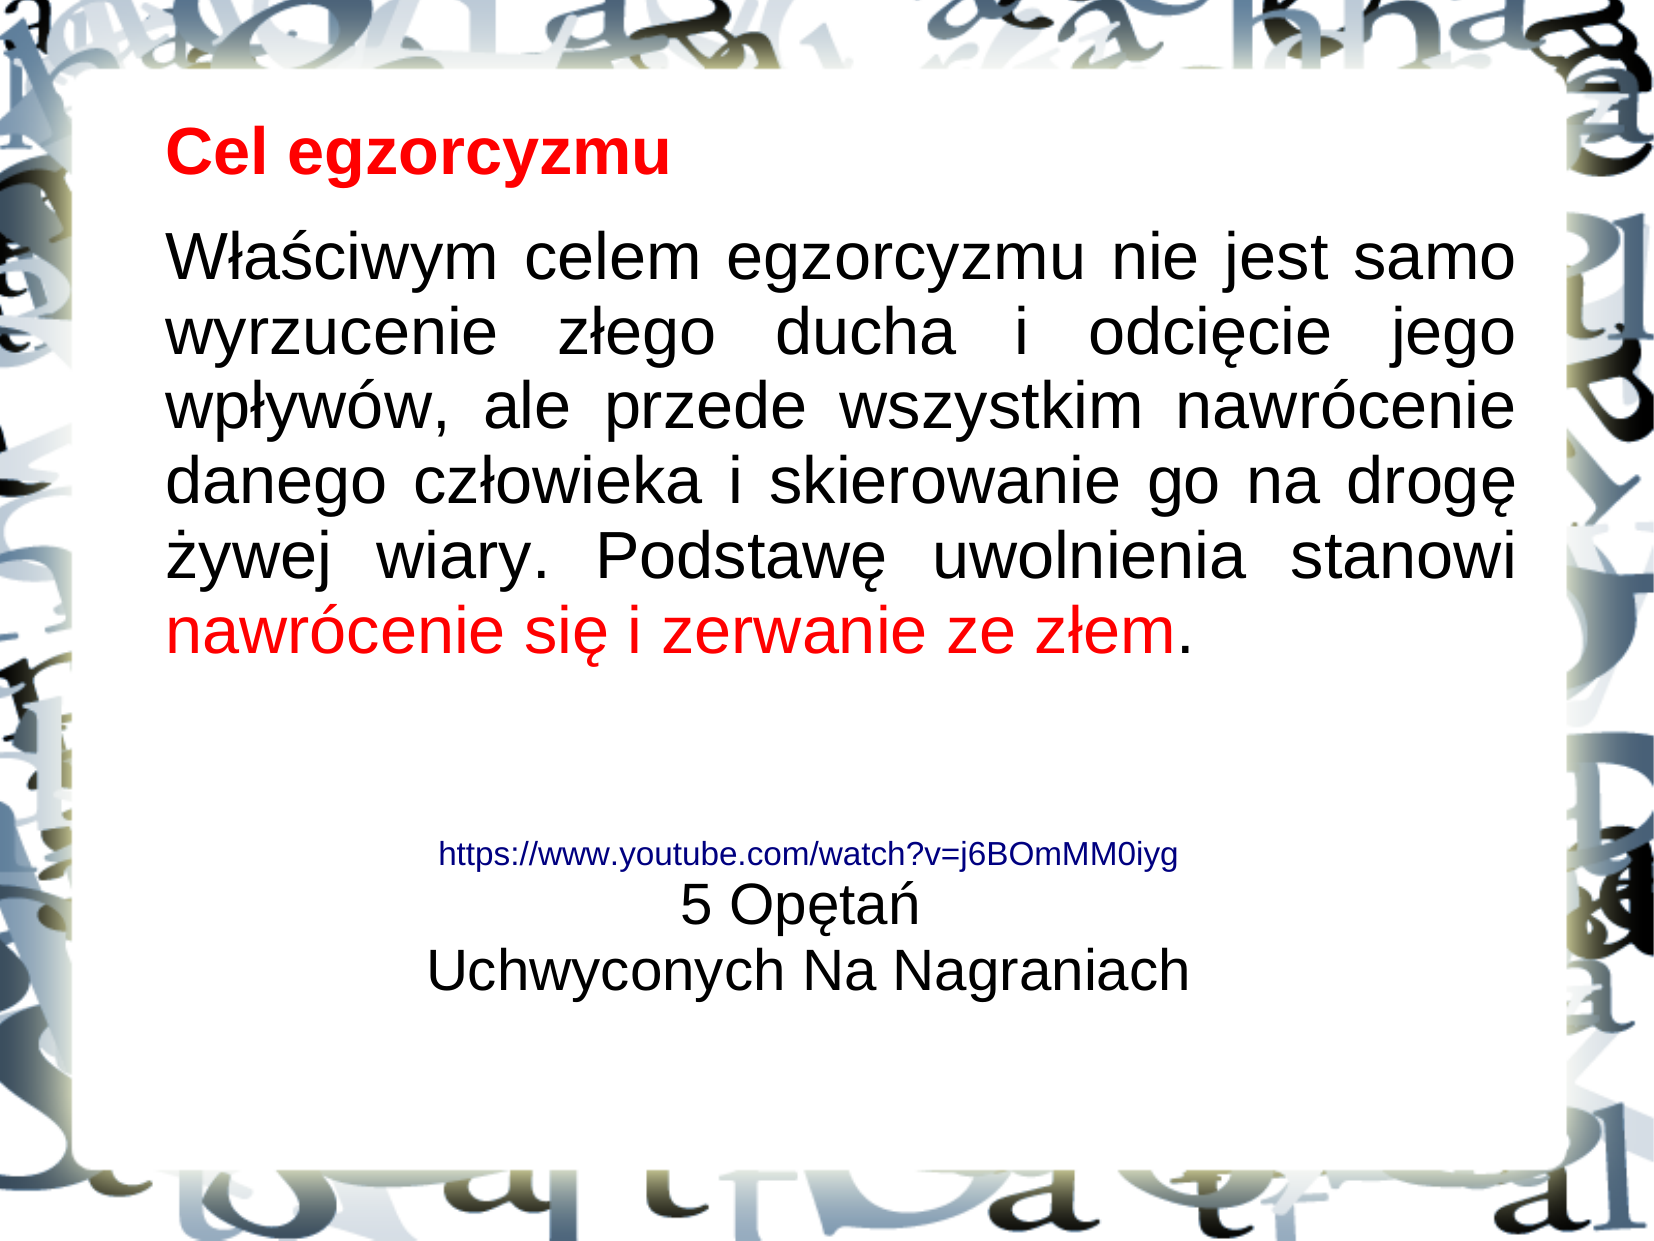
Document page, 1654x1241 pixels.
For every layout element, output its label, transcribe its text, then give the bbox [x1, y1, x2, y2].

list Cel egzorcyzmu Właściwym celem egzorcyzmu nie jest samo wyrzucenie złego ducha i odcięcie jego wpływów, ale przede wszystkim nawrócenie danego człowieka i skierowanie go na drogę żywej wiary. Podstawę uwolnienia stanowi nawrócenie się i zerwanie ze złem. [94, 114, 1518, 697]
picture [0, 0, 1654, 1241]
title https://www.youtube.com/watch?v=j6BOmMM0iyg 5 Opętań Uchwyconych Na Nagraniach [236, 835, 1382, 1099]
